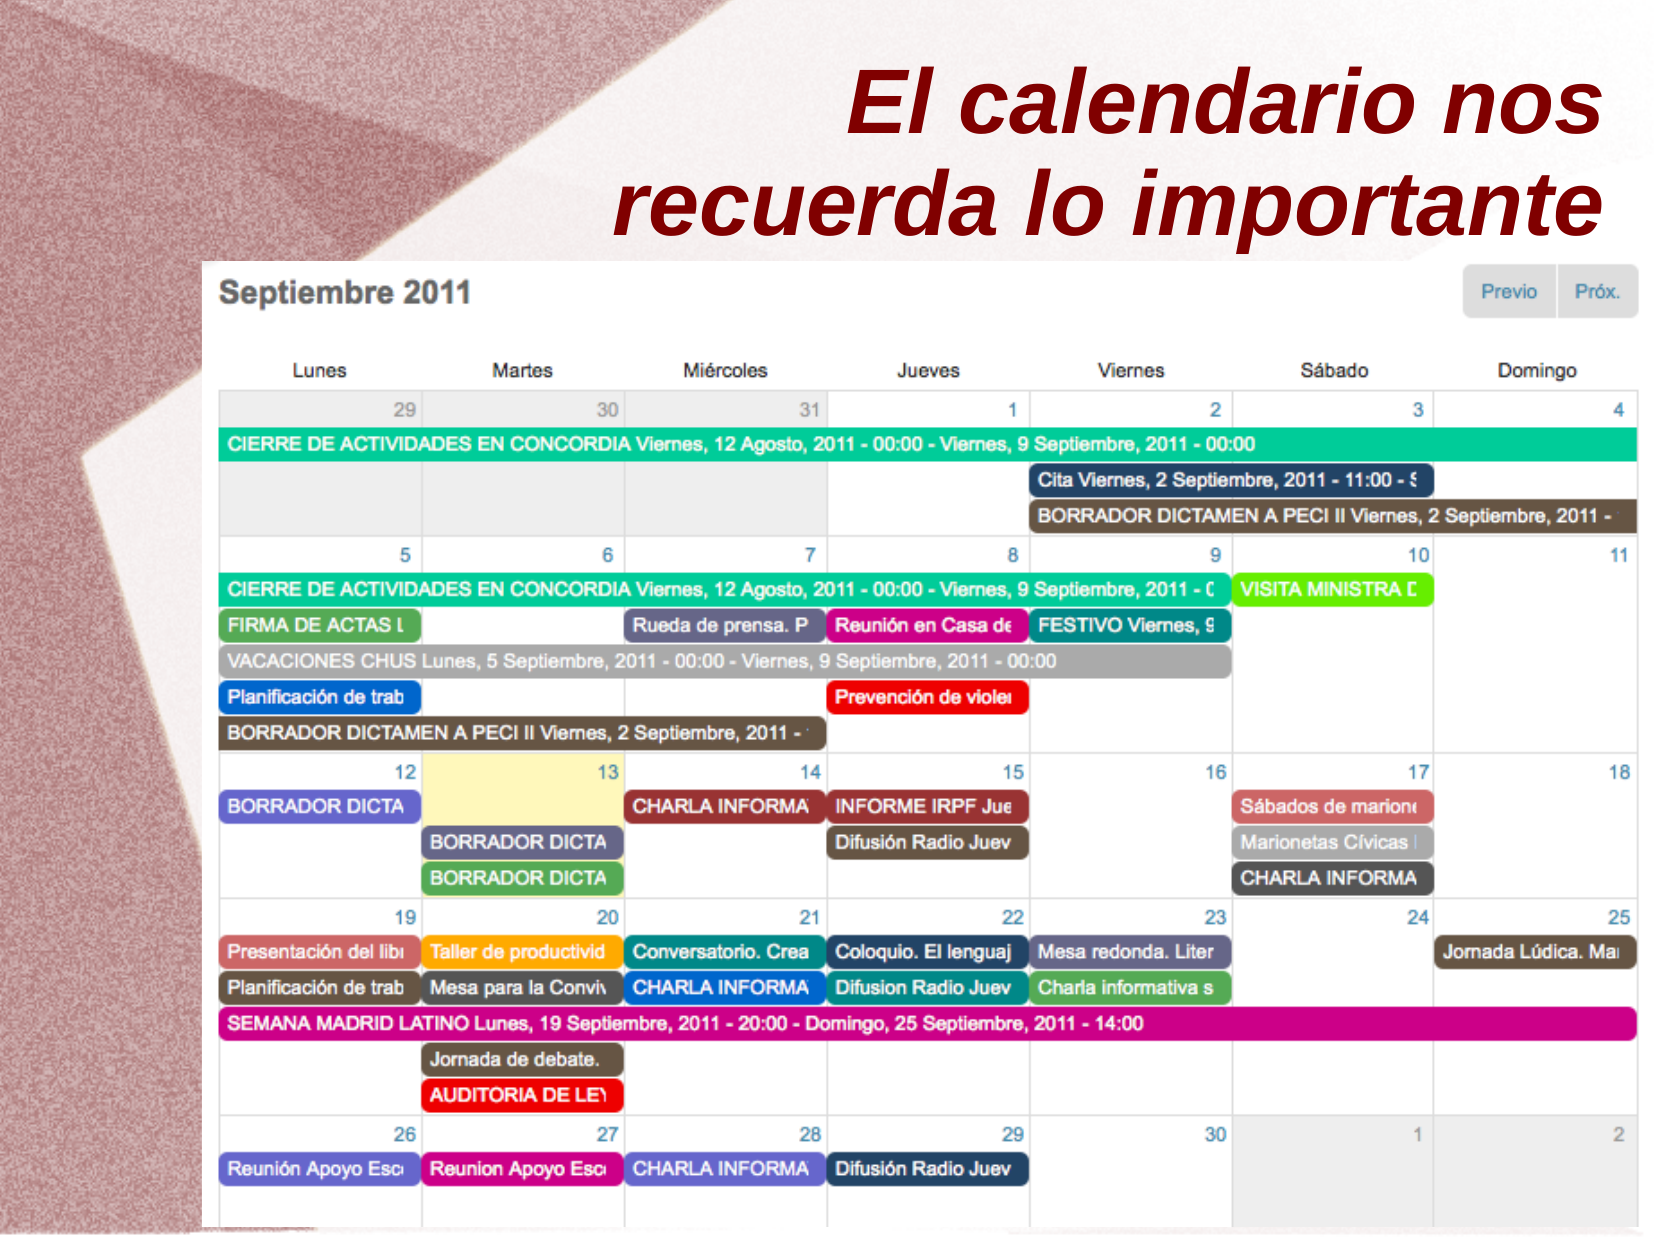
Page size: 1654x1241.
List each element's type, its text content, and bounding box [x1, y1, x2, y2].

title El calendario nos recuerda lo importante [596, 49, 1607, 257]
picture [0, 0, 1654, 1241]
